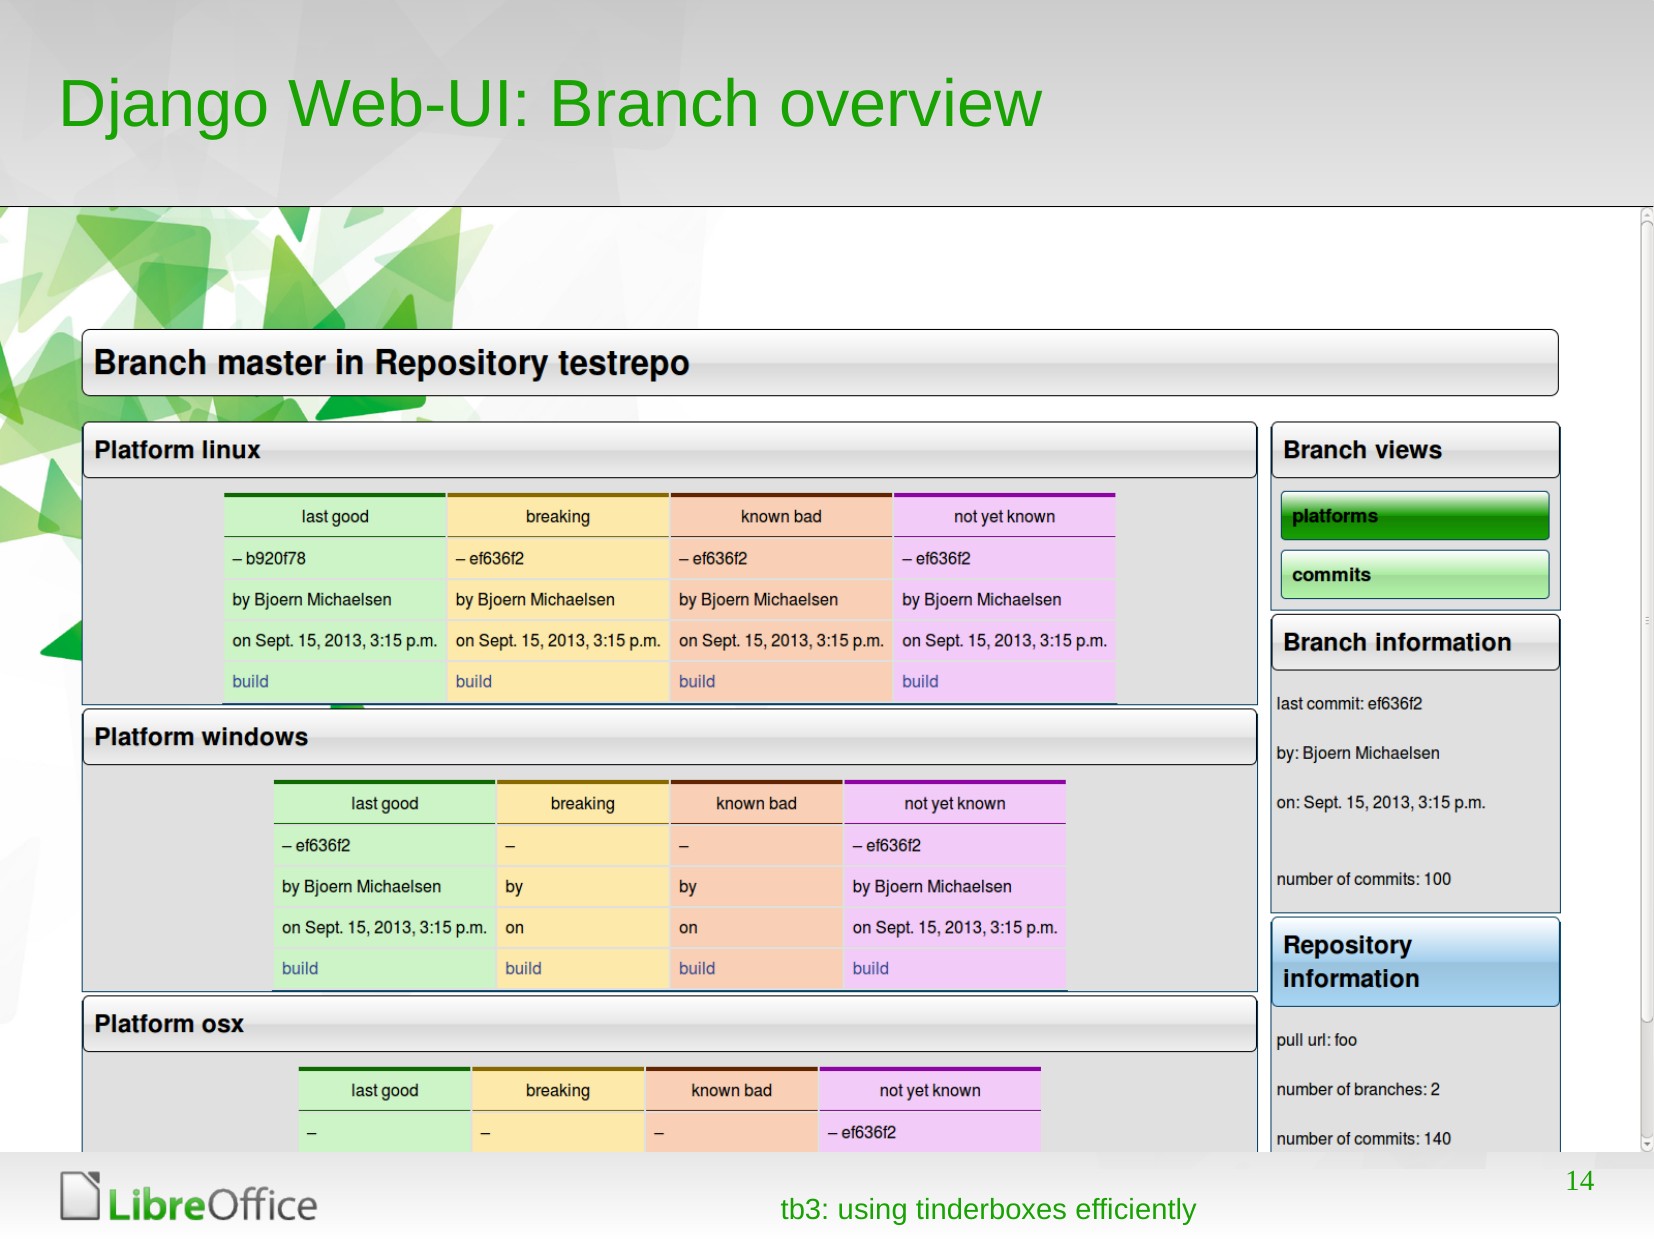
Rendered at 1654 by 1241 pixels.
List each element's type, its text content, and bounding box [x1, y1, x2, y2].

title Django Web-UI: Branch overview [59, 29, 1595, 178]
picture [0, 0, 1654, 1240]
